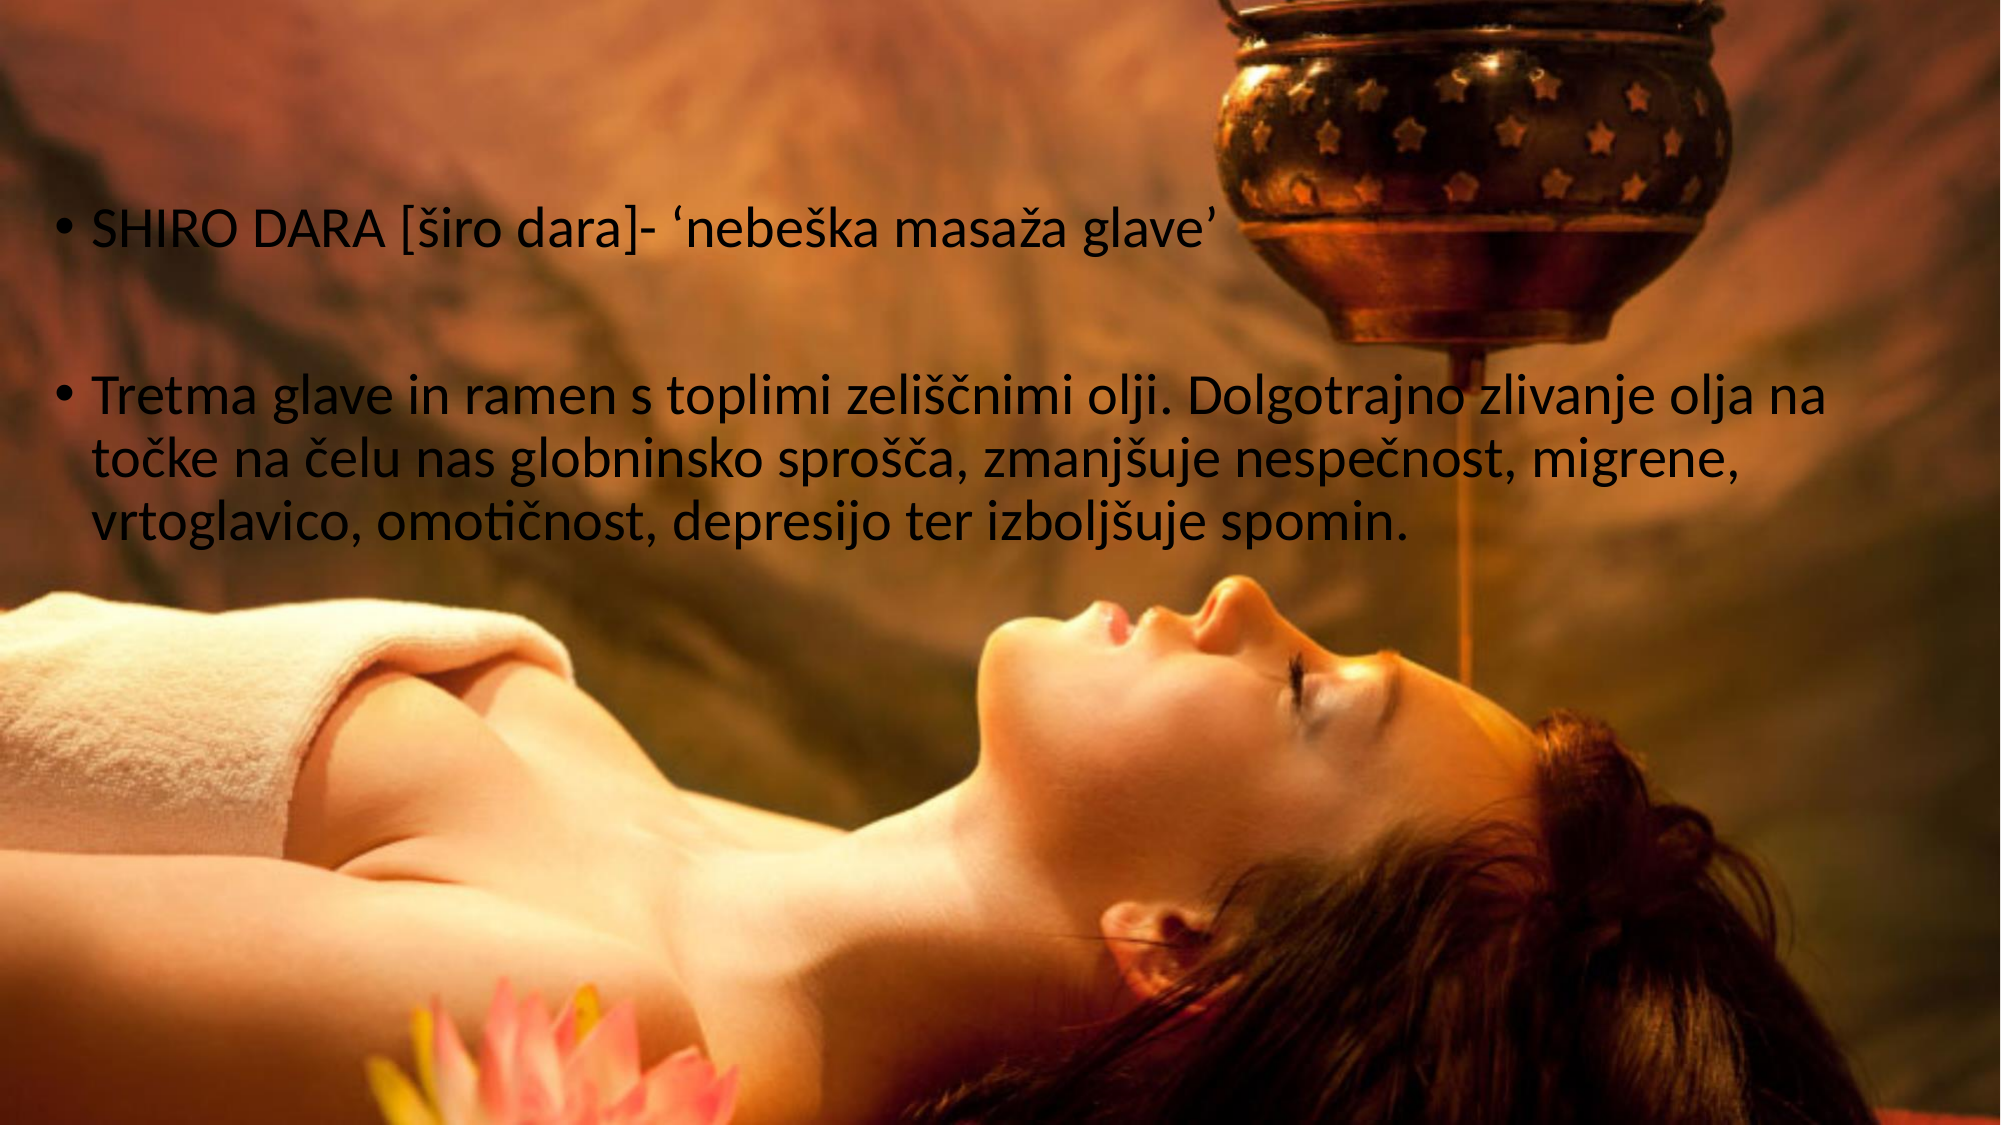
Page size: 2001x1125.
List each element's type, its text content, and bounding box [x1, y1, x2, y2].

picture [0, 0, 2001, 1125]
list SHIRO DARA [širo dara]- ‘nebeška masaža glave’ Tretma glave in ramen s toplimi zeliščnimi olji. Dolgotrajno zlivanje olja na točke na čelu nas globninsko sprošča, zmanjšuje nespečnost, migrene, vrtoglavico, omotičnost, de­presijo ter izboljšuje spomin. [39, 189, 1854, 1125]
